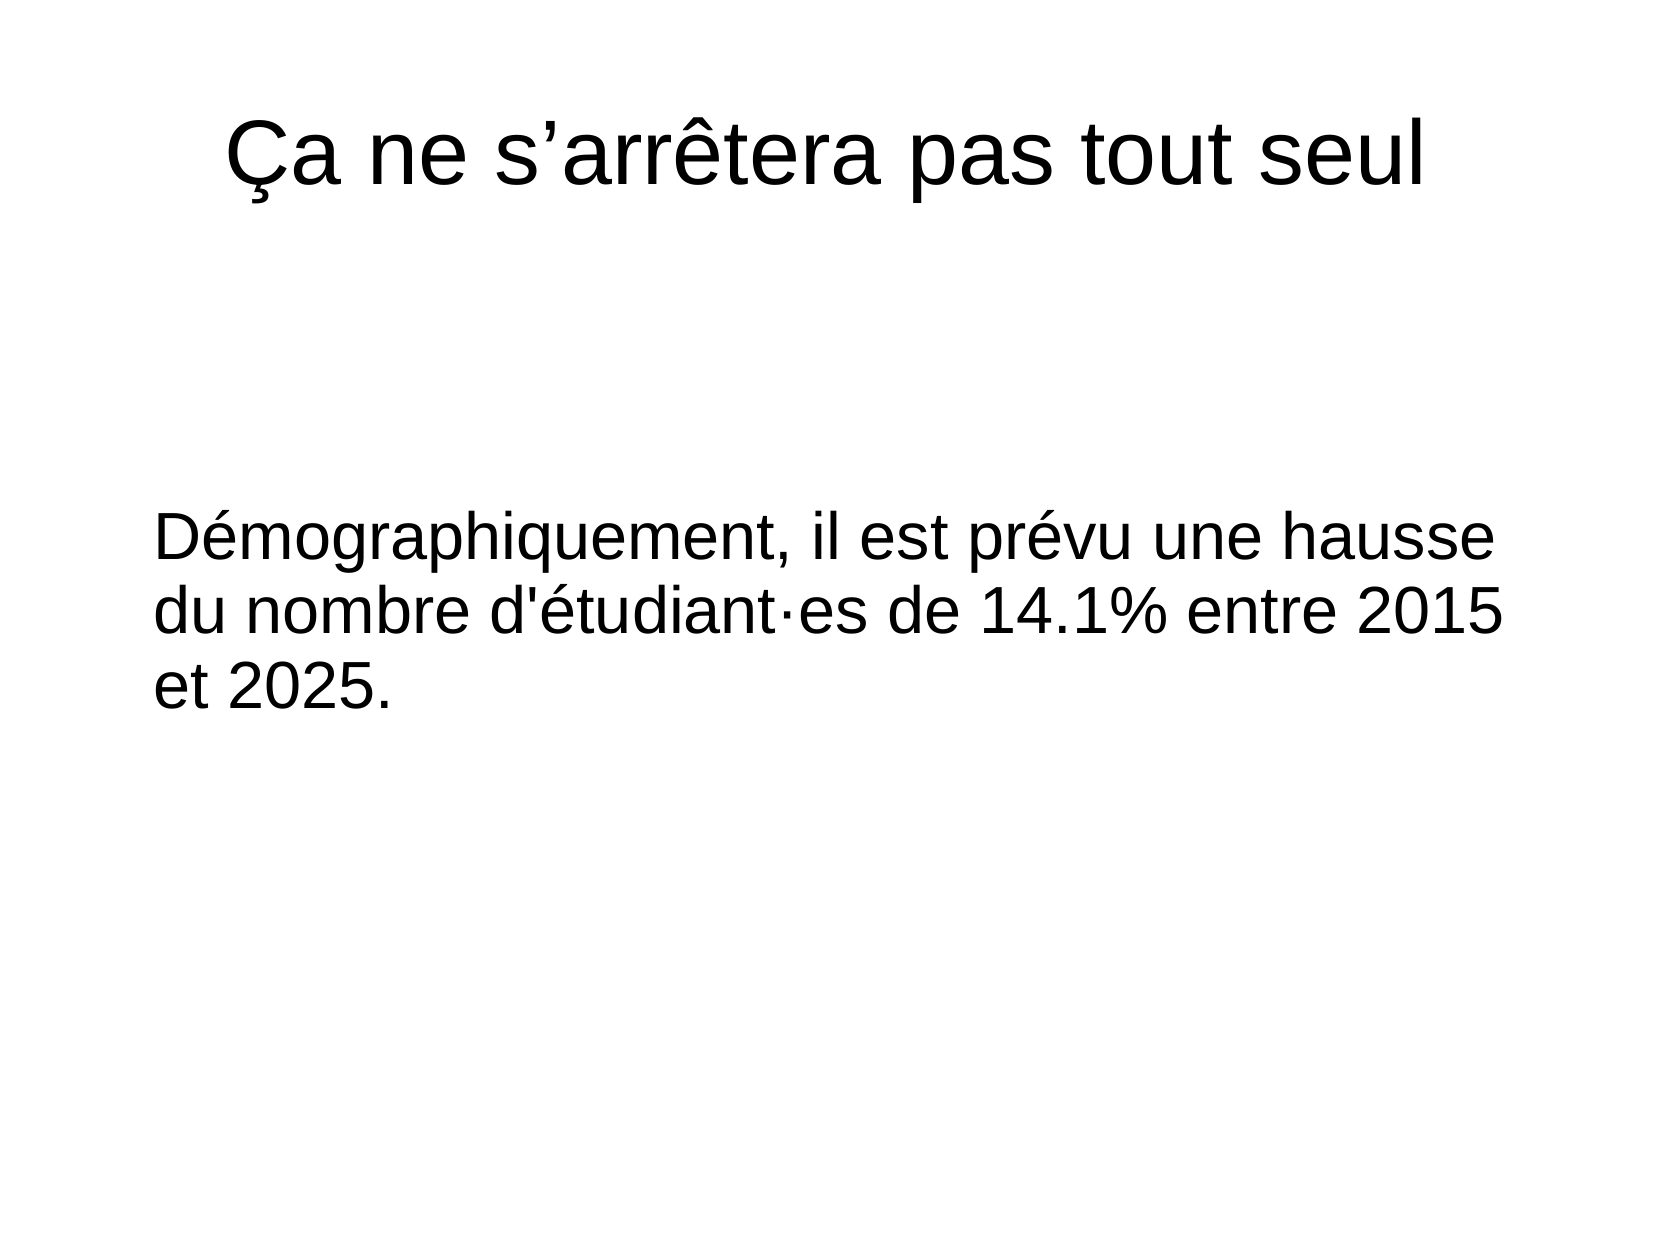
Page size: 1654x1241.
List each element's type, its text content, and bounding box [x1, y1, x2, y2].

title Ça ne s’arrêtera pas tout seul [82, 49, 1571, 257]
list Démographiquement, il est prévu une hausse du nombre d'étudiant·es de 14.1% entre 2015 et 2025. [82, 290, 1571, 1010]
